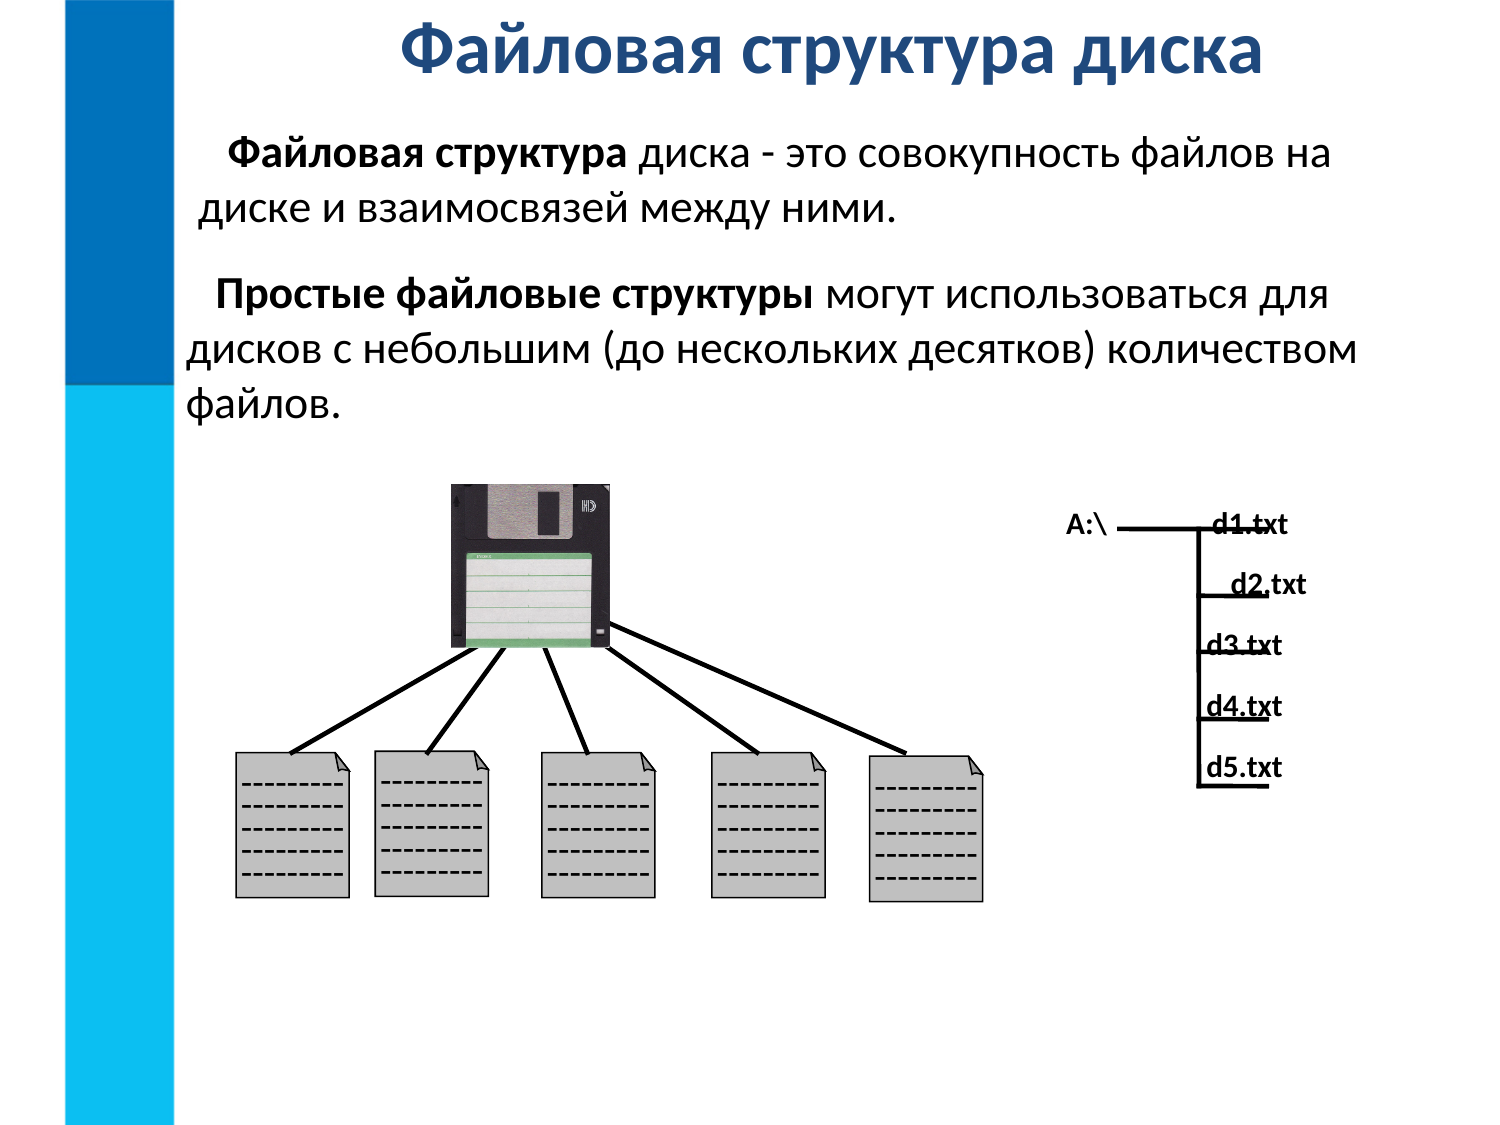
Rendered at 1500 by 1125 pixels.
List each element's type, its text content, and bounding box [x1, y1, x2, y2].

text_box Файловая структура диска - это совокупность файлов на диске и взаимосвязей между ними. [183, 113, 1447, 239]
text_box --------- --------- --------- --------- --------- [869, 756, 983, 902]
picture [0, 0, 1500, 1125]
text_box A:\ d1.txt d2.txt d3.txt d4.txt d5.txt [1051, 495, 1471, 792]
text_box --------- --------- --------- --------- --------- [711, 752, 826, 898]
text_box --------- --------- --------- --------- --------- [541, 752, 655, 898]
text_box --------- --------- --------- --------- --------- [375, 751, 489, 897]
text_box Простые файловые структуры могут использоваться для дисков с небольшим (до нескольких десятков) количеством файлов. [171, 255, 1471, 436]
text_box Файловая структура диска [183, 0, 1500, 104]
text_box --------- --------- --------- --------- --------- [236, 752, 350, 898]
